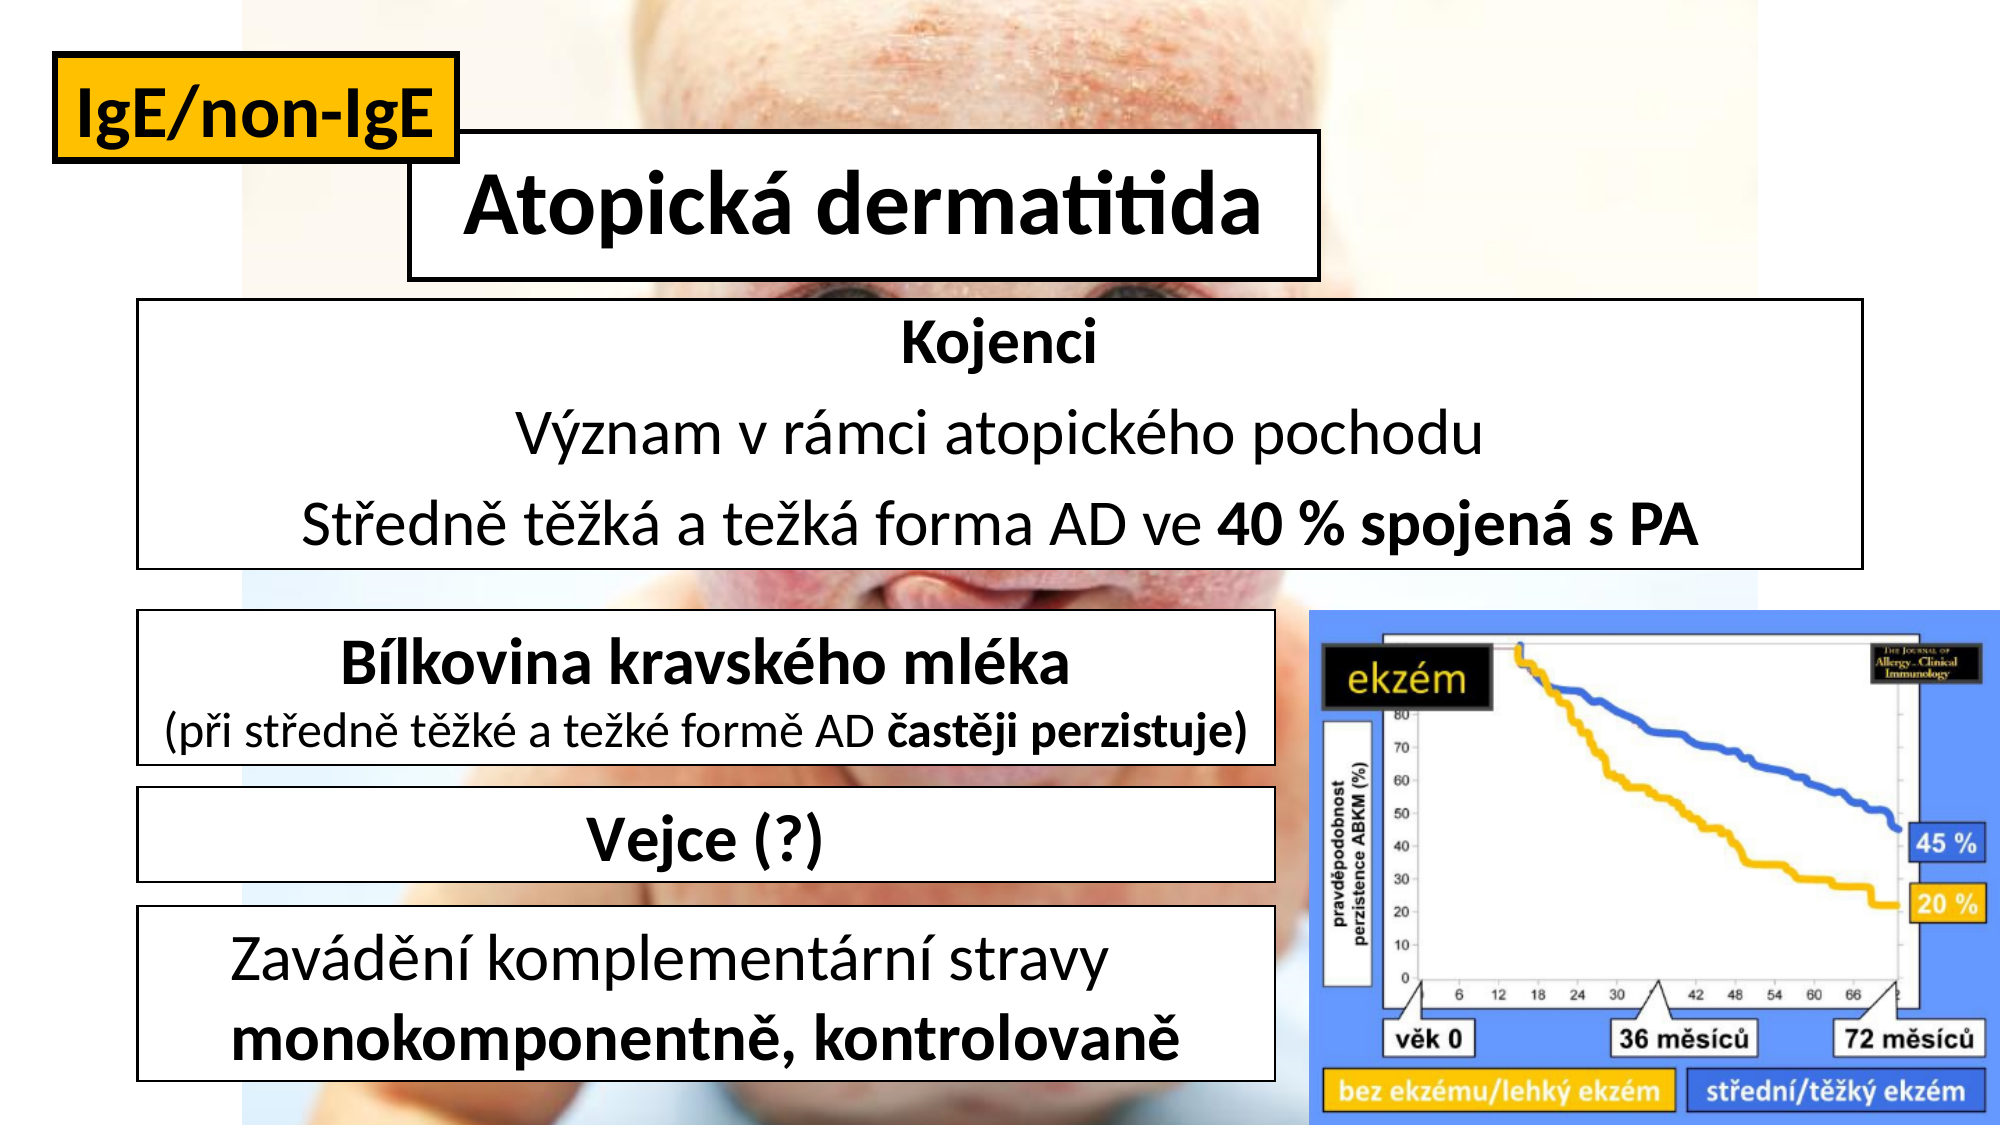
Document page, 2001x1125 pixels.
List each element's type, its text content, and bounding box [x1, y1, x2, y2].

text_box Atopická dermatitida [409, 131, 1319, 280]
text_box IgE/non-IgE [55, 54, 457, 161]
picture [242, 0, 1758, 298]
list Kojenci Význam v rámci atopického pochodu Středně těžká a težká forma AD ve 40 % spojená s PA [137, 299, 1863, 569]
text_box Zavádění komplementární stravy monokomponentně, kontrolovaně [137, 906, 1275, 1081]
text_box Vejce (?) [137, 787, 1275, 882]
text_box Bílkovina kravského mléka (při středně těžké a težké formě AD častěji perzistuje) [137, 610, 1275, 765]
picture [242, 570, 2000, 1125]
